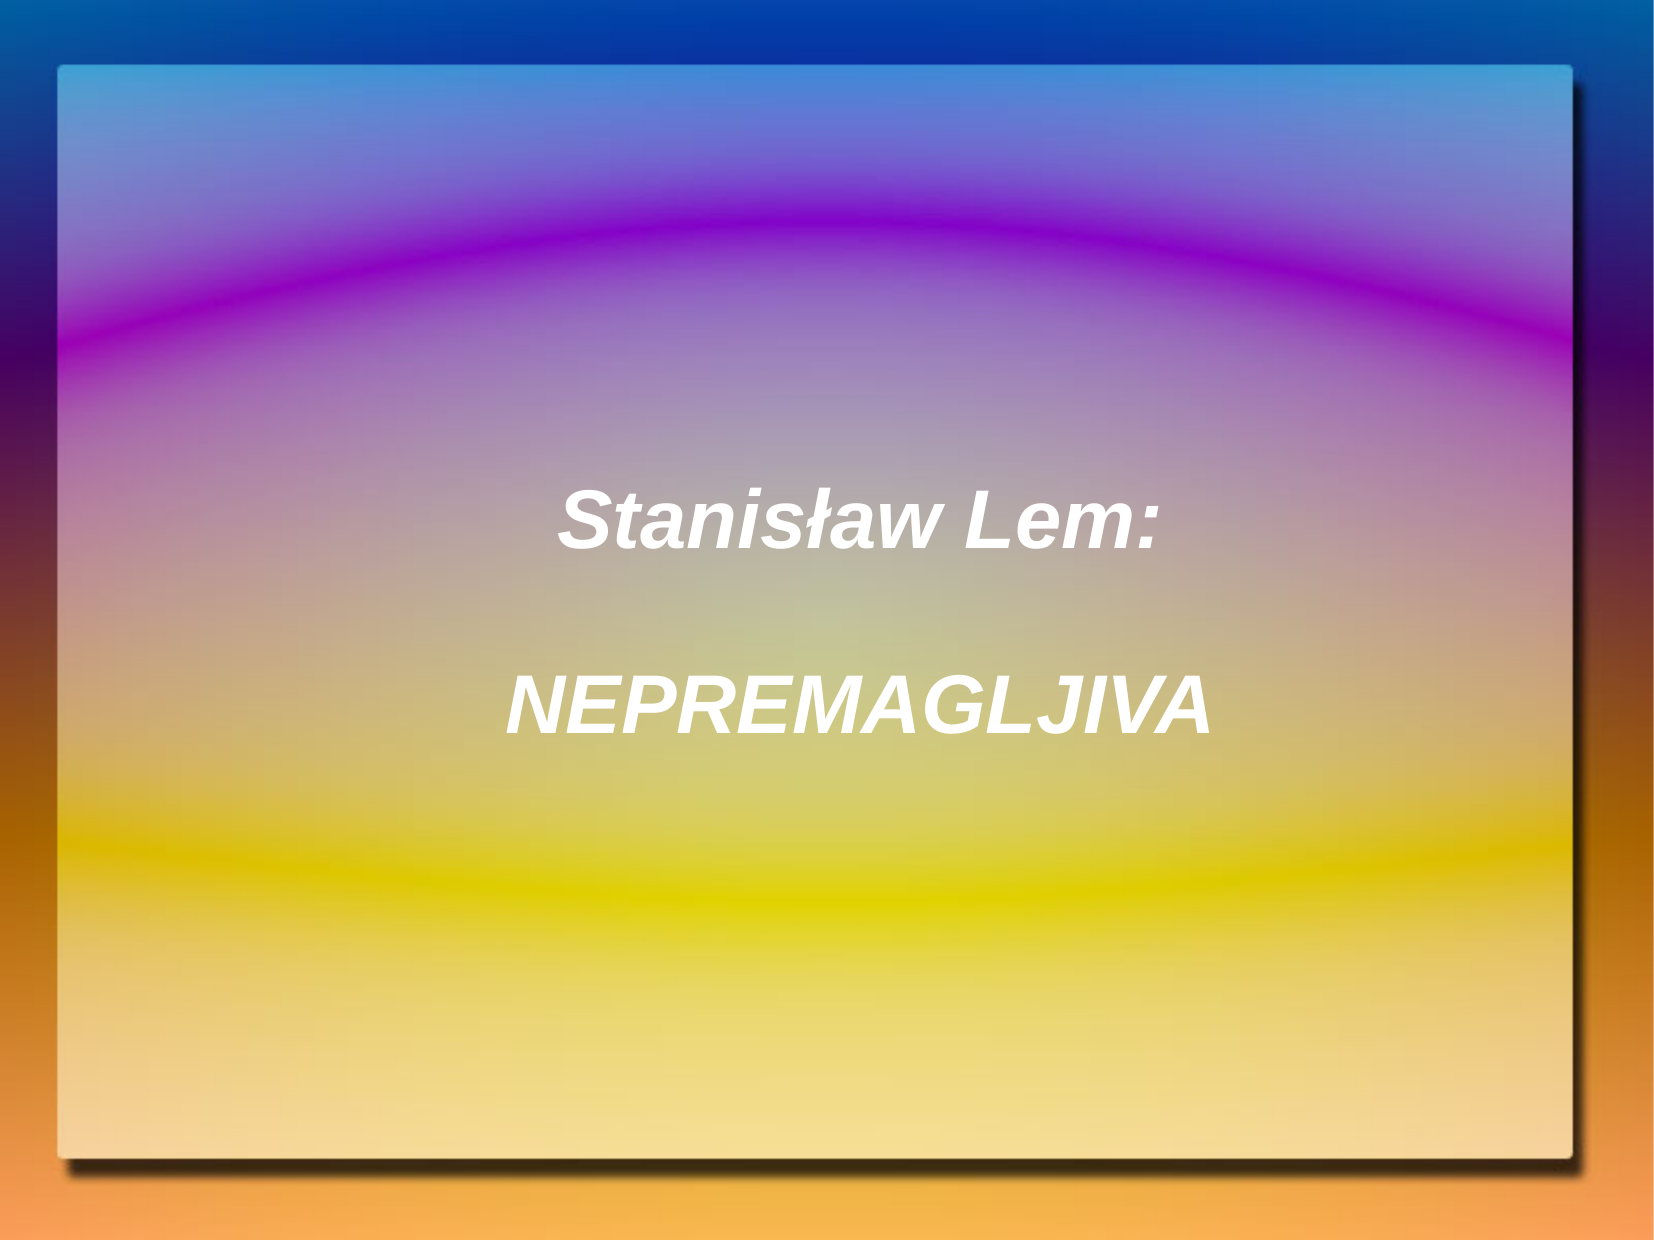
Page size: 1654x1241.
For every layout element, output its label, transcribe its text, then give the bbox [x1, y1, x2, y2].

title Stanisław Lem: NEPREMAGLJIVA [93, 101, 1506, 753]
subtitle [89, 384, 1502, 1104]
picture [0, 0, 1654, 1240]
